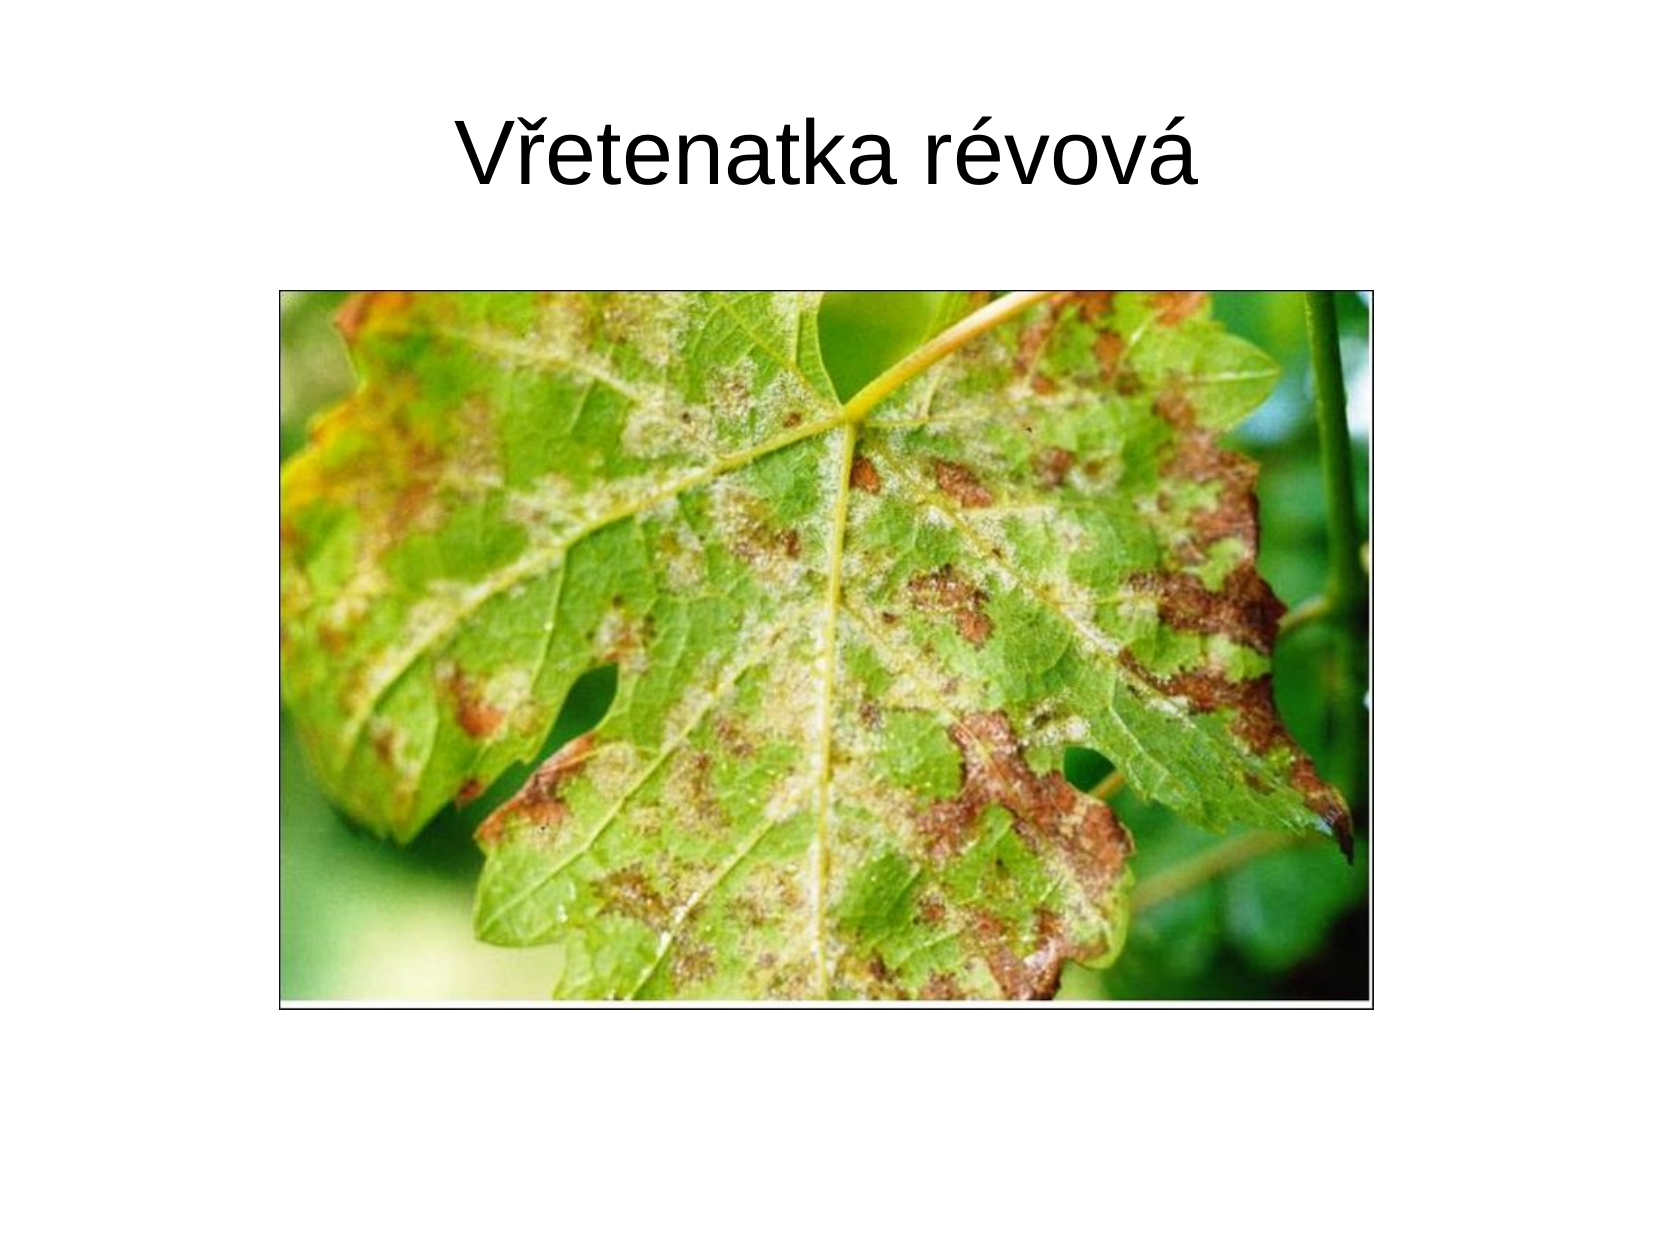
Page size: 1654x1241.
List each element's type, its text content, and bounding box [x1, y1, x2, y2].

title Vřetenatka révová [82, 49, 1571, 257]
picture [279, 290, 1374, 1010]
